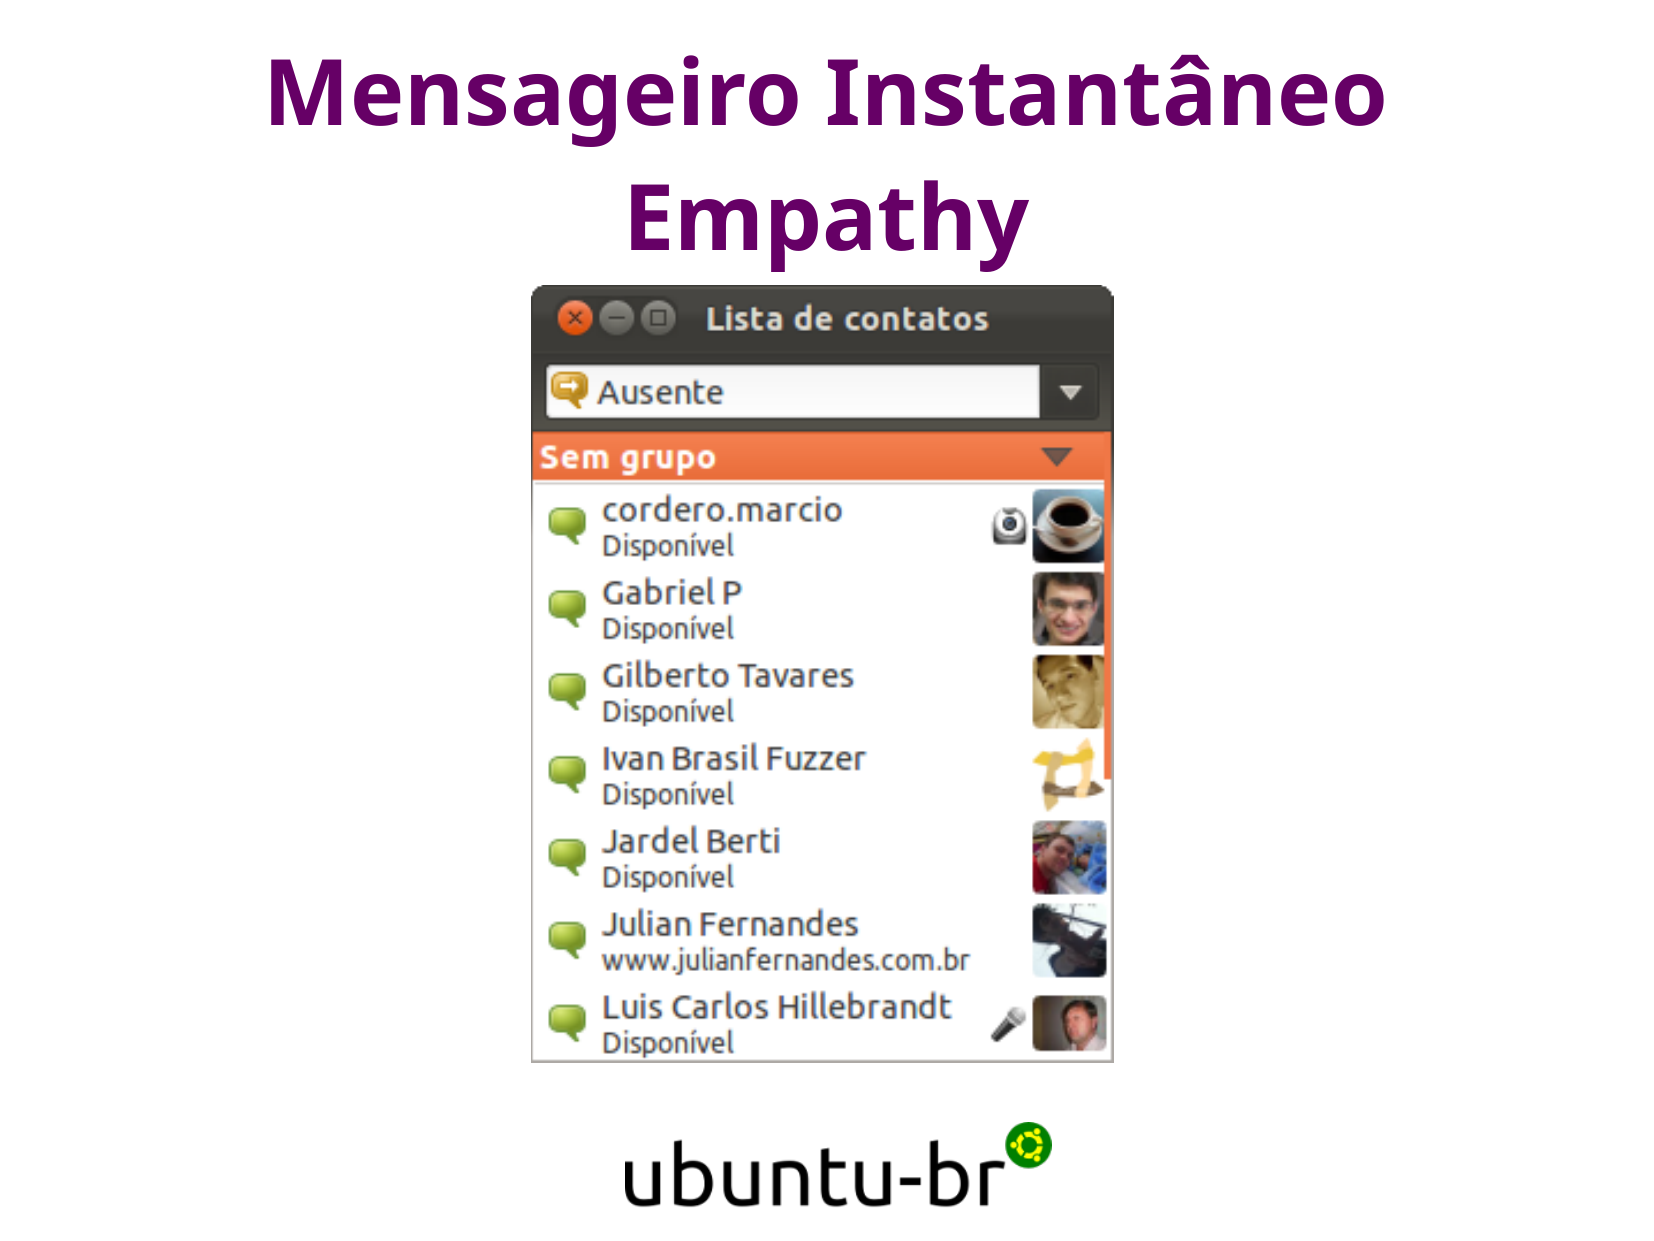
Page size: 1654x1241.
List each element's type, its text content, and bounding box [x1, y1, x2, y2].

title Mensageiro Instantâneo Empathy [82, 49, 1571, 257]
picture [531, 285, 1114, 1063]
picture [625, 1122, 1052, 1223]
